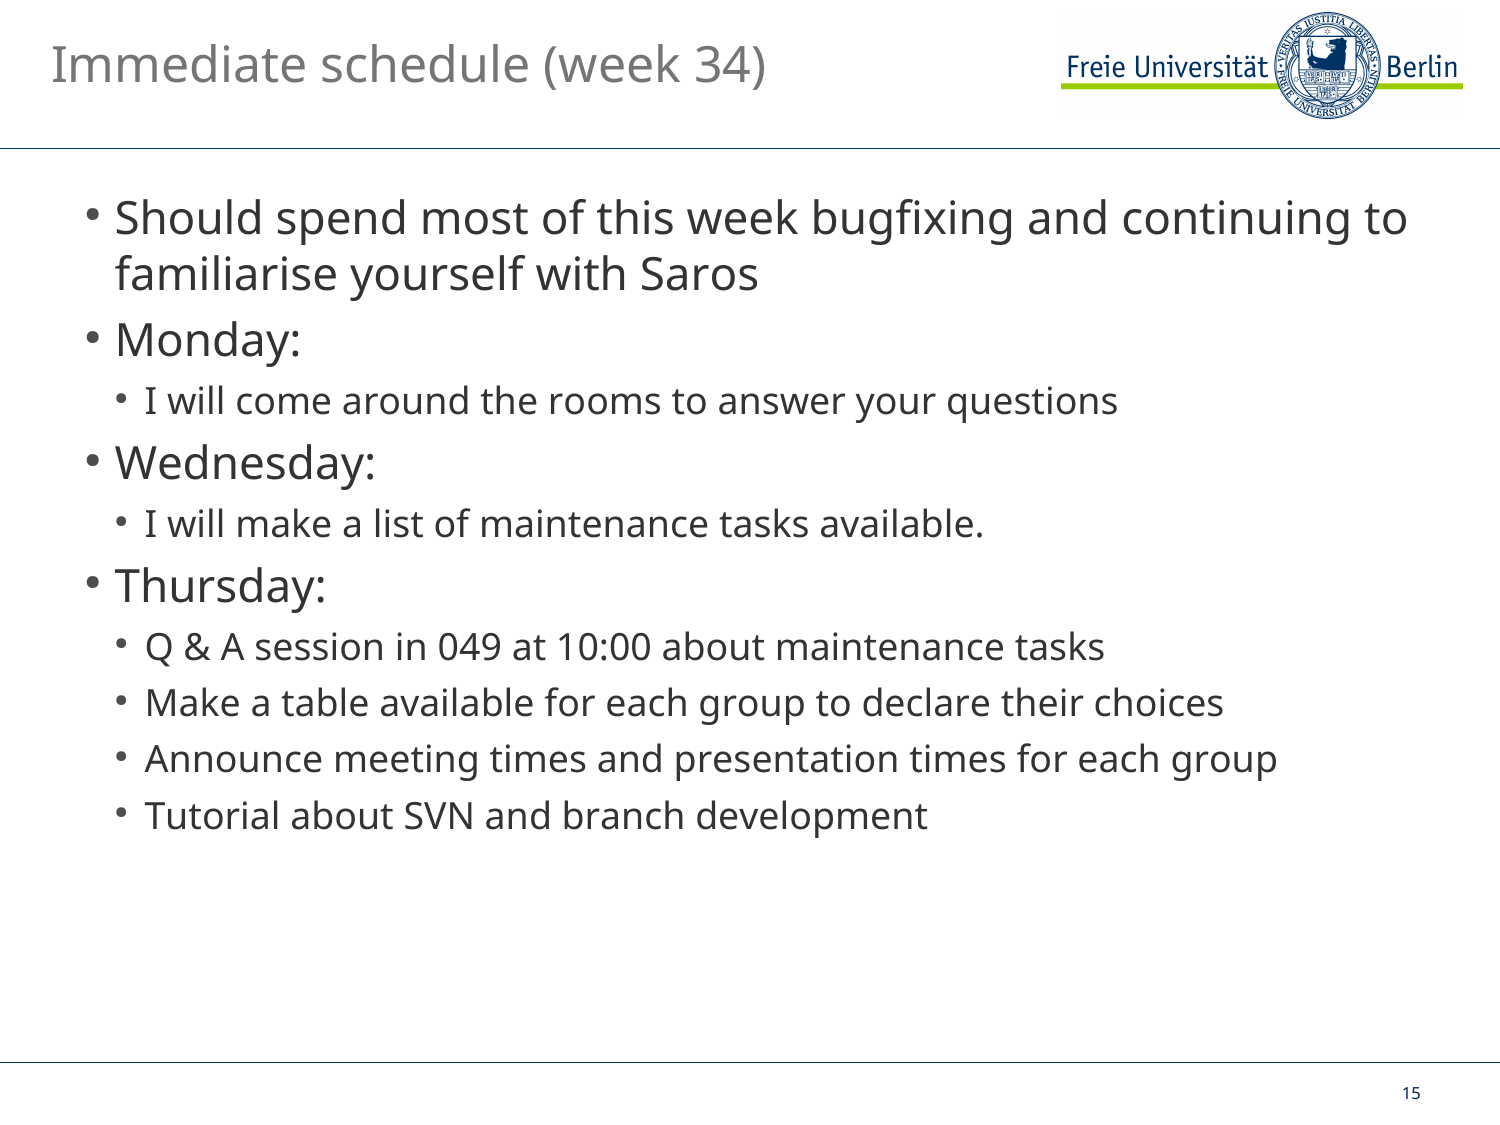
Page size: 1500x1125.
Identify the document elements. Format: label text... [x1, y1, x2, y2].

list Should spend most of this week bugfixing and continuing to familiarise yourself with Saros Monday: I will come around the rooms to answer your questions Wednesday: I will make a list of maintenance tasks available. Thursday: Q & A session in 049 at 10:00 about maintenance tasks Make a table available for each group to declare their choices Announce meeting times and presentation times for each group Tutorial about SVN and branch development [54, 187, 1426, 931]
title Immediate schedule (week 34) [51, 37, 1238, 93]
picture [1061, 12, 1463, 119]
